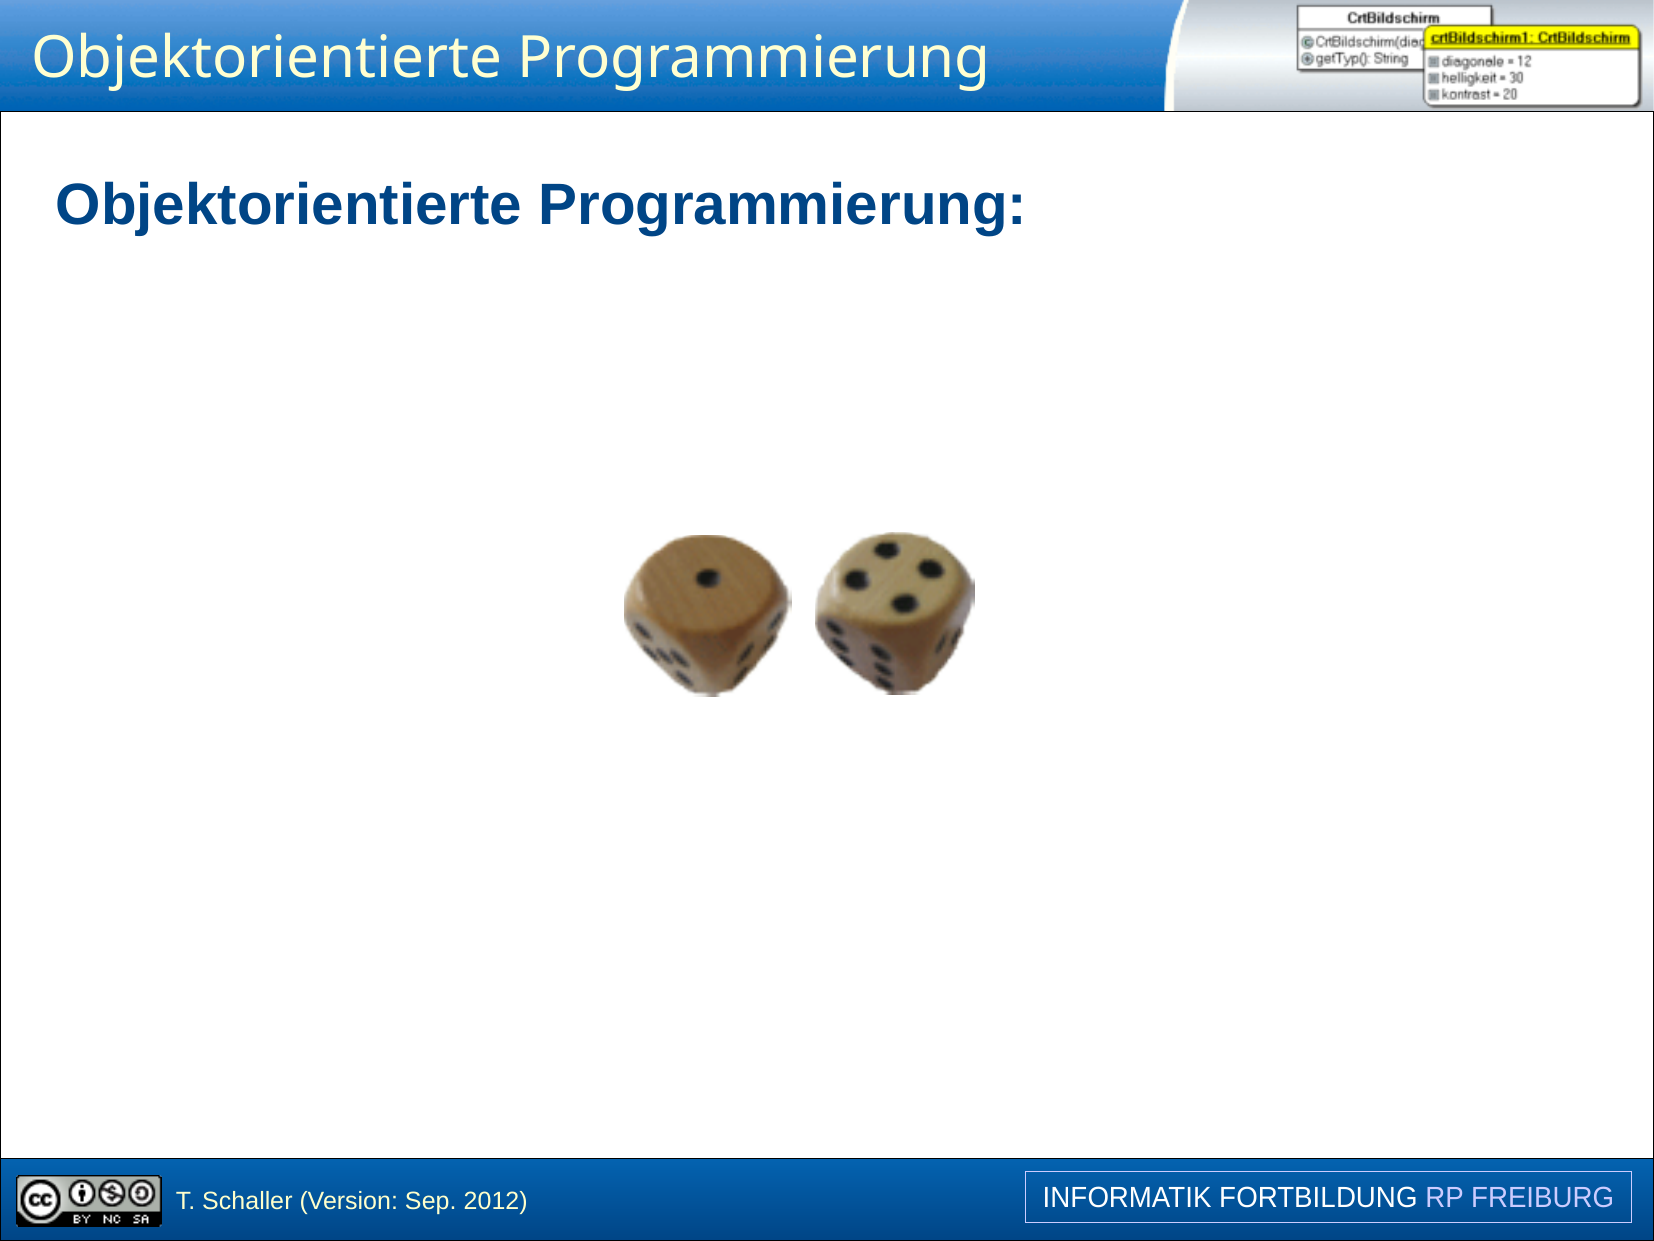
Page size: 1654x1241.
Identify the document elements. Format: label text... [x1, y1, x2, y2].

picture [815, 532, 975, 695]
text_box Objektorientierte Programmierung: [40, 164, 1043, 246]
picture [624, 535, 792, 697]
picture [16, 1175, 162, 1227]
picture [0, 0, 1654, 111]
title Objektorientierte Programmierung [31, 16, 1151, 94]
